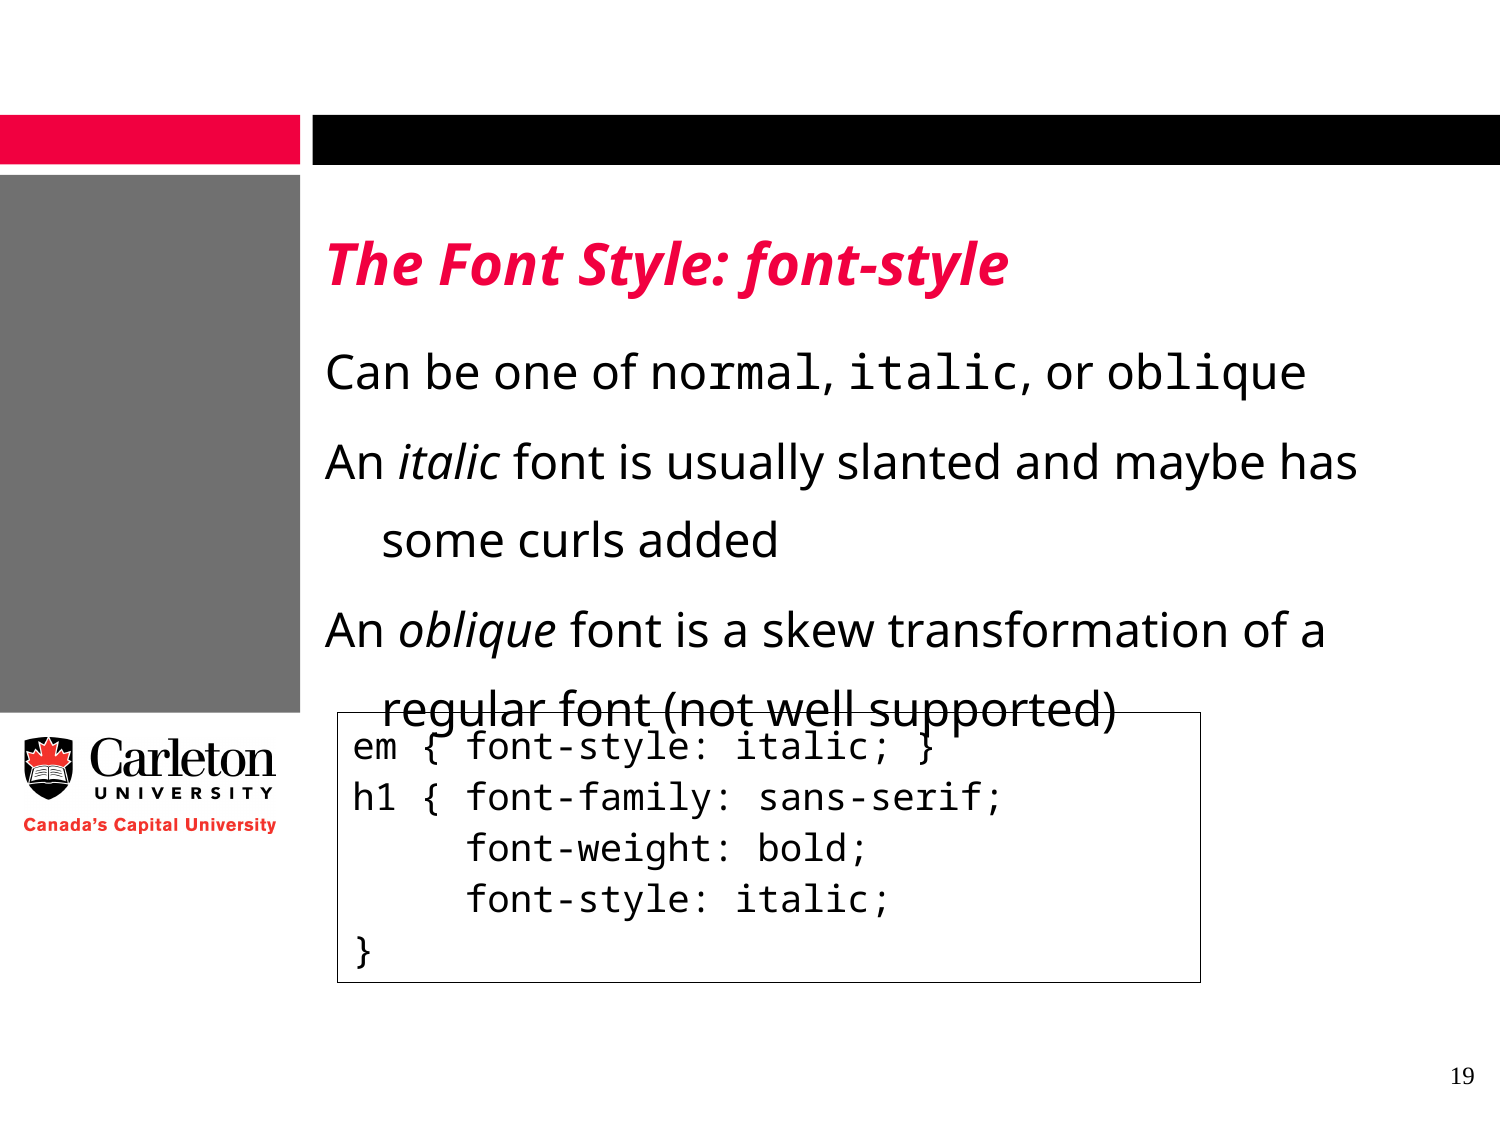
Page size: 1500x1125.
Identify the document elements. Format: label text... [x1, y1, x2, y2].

list Can be one of normal, italic, or oblique An italic font is usually slanted and maybe has some curls added An oblique font is a skew transformation of a regular font (not well supported) [324, 324, 1450, 1036]
title The Font Style: font-style [324, 194, 1450, 324]
text_box em { font-style: italic; } h1 { font-family: sans-serif; font-weight: bold; font-style: italic; } [337, 712, 1201, 954]
picture [24, 737, 276, 834]
